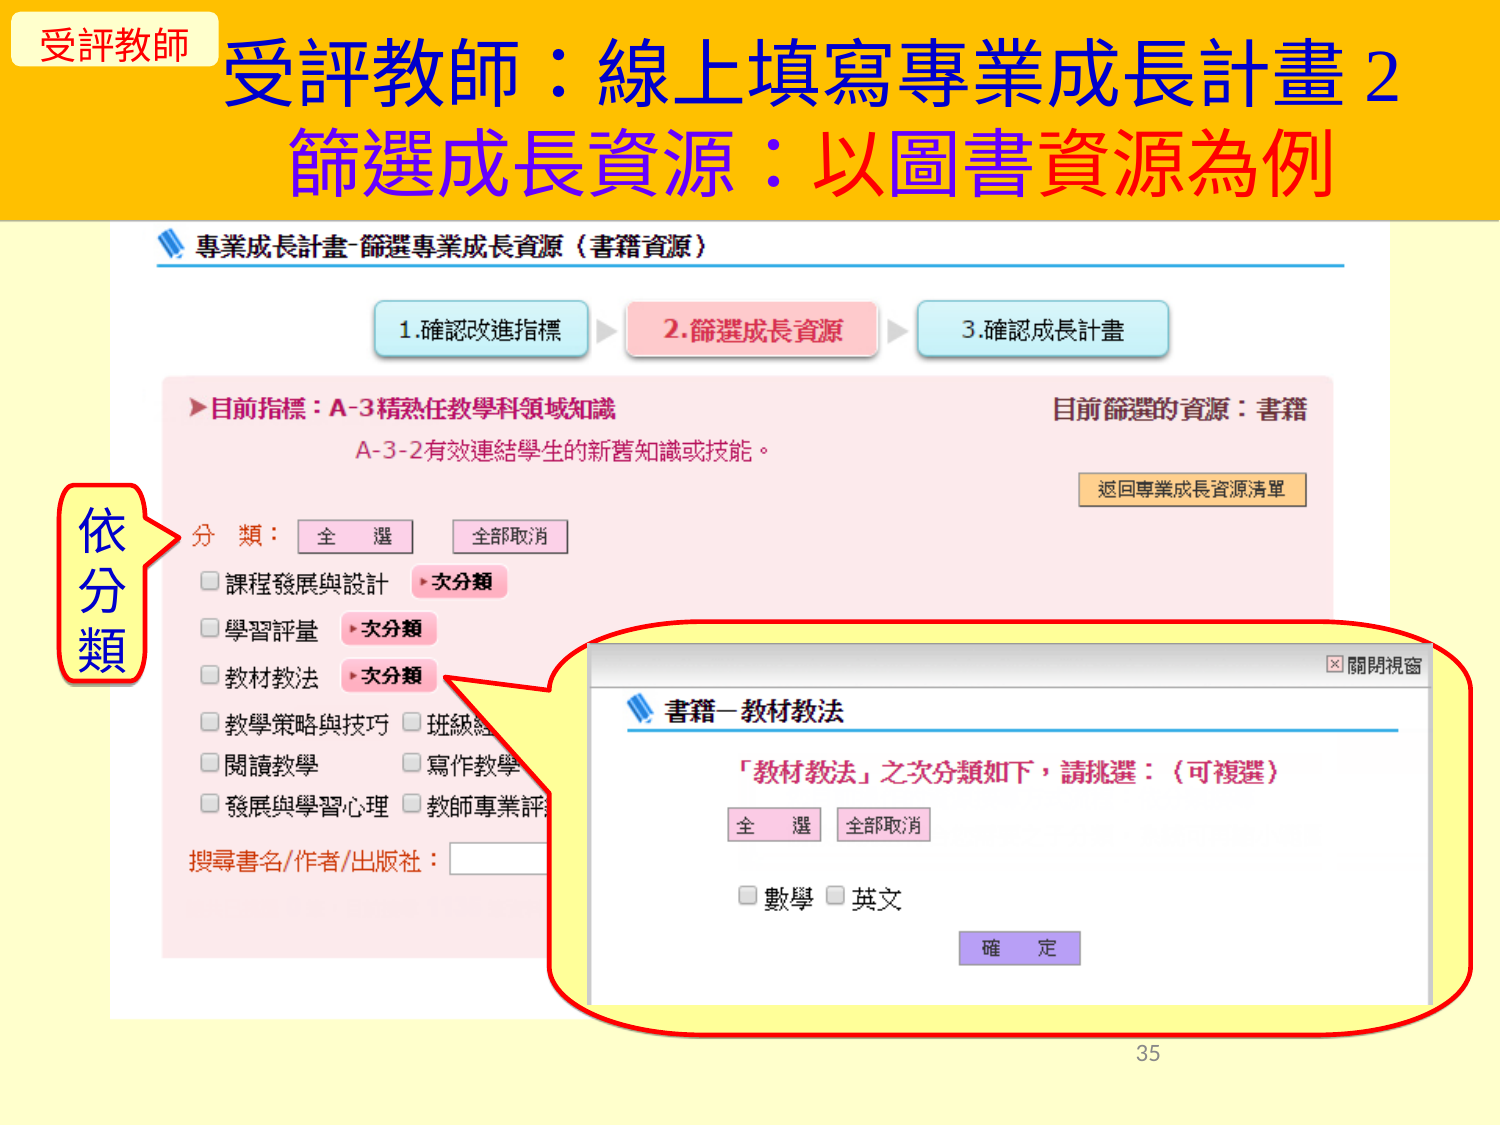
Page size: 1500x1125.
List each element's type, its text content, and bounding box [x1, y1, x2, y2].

picture [110, 220, 1433, 1021]
text_box [0, 0, 1500, 220]
text_box [591, 621, 1429, 643]
text_box 受評教師：線上填寫專業成長計畫2 篩選成長資源：以圖書資源為例 [123, 19, 1500, 216]
text_box 依分類 [59, 485, 180, 682]
text_box 受評教師 [11, 11, 219, 67]
text_box [444, 645, 1471, 1082]
